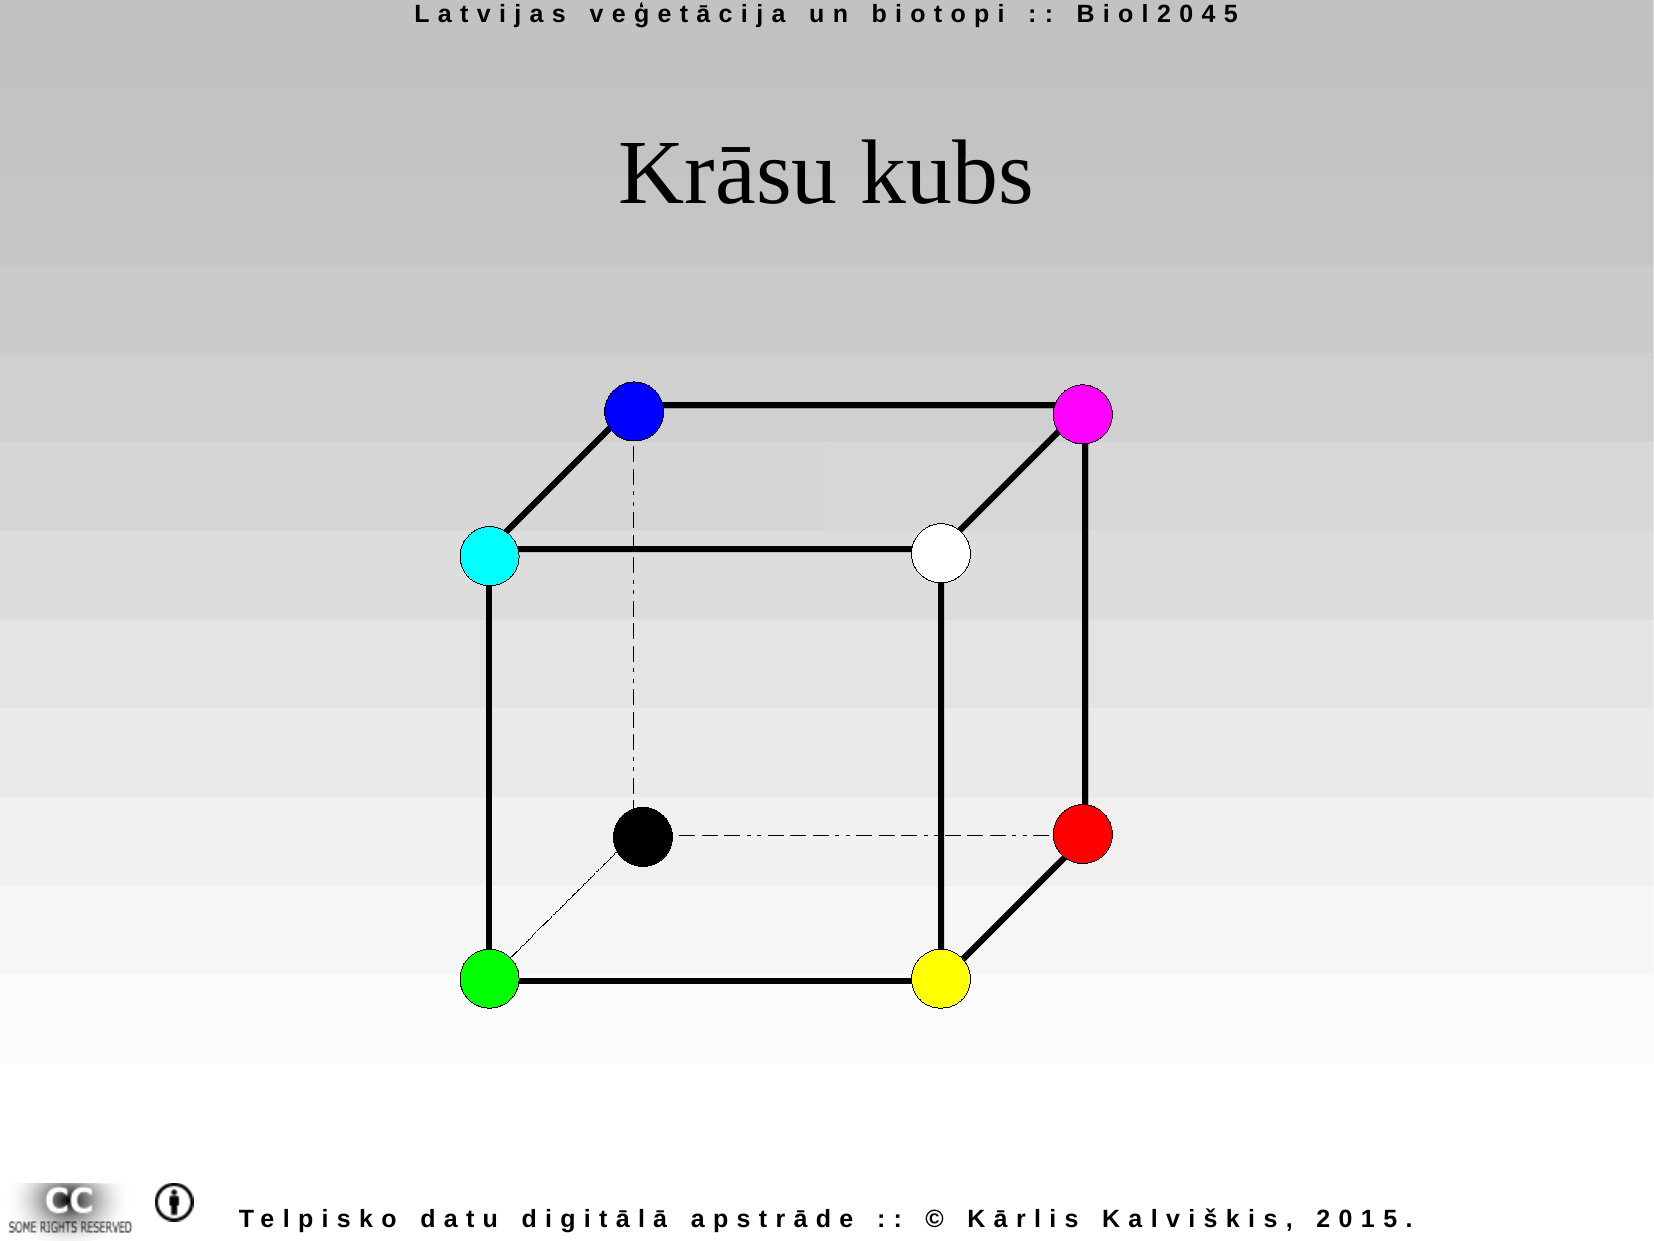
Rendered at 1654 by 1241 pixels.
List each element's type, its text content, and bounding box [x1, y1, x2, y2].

text_box [911, 523, 971, 583]
text_box [604, 381, 664, 441]
text_box [460, 949, 520, 1009]
picture [0, 0, 1654, 1241]
text_box [911, 949, 971, 1009]
text_box [460, 526, 520, 586]
title Krāsu kubs [29, 49, 1625, 296]
text_box [1053, 804, 1113, 864]
text_box [613, 807, 673, 867]
text_box [1053, 384, 1113, 444]
